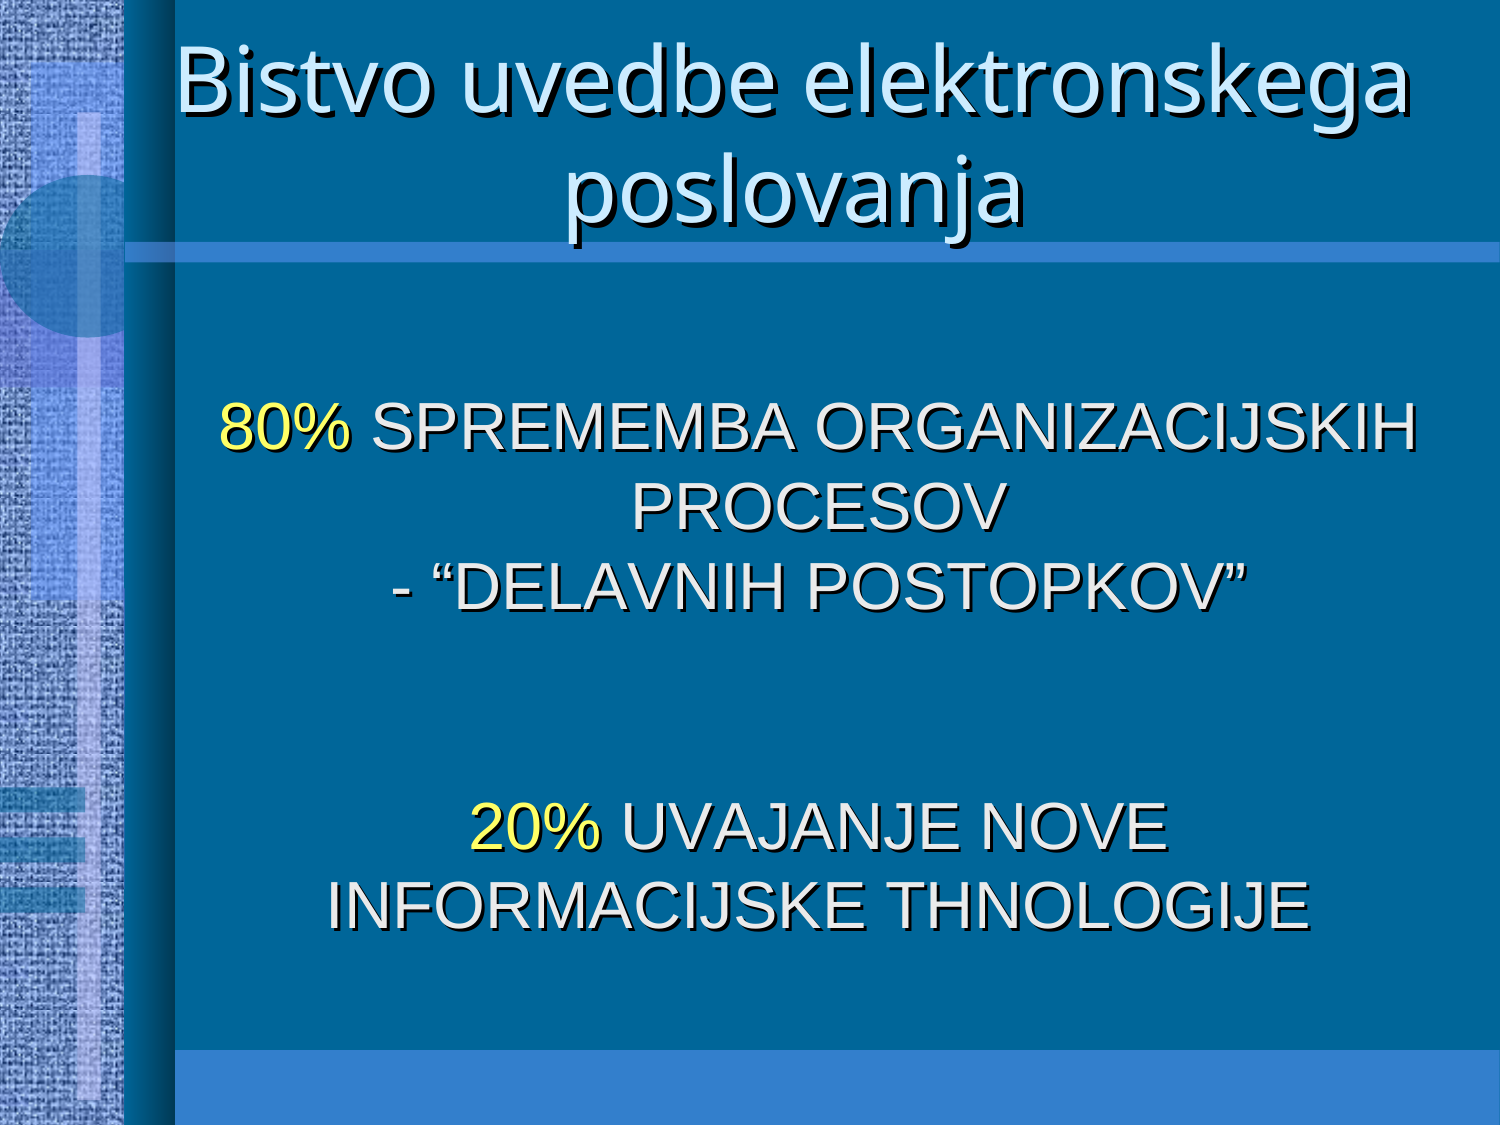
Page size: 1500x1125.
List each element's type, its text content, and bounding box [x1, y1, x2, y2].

text_box 80% SPREMEMBA ORGANIZACIJSKIH PROCESOV - “DELAVNIH POSTOPKOV” 20% UVAJANJE NOVE INFORMACIJSKE THNOLOGIJE [203, 374, 1435, 951]
picture [0, 388, 124, 1125]
title Bistvo uvedbe elektronskega poslovanja [125, 13, 1463, 249]
picture [0, 0, 123, 249]
